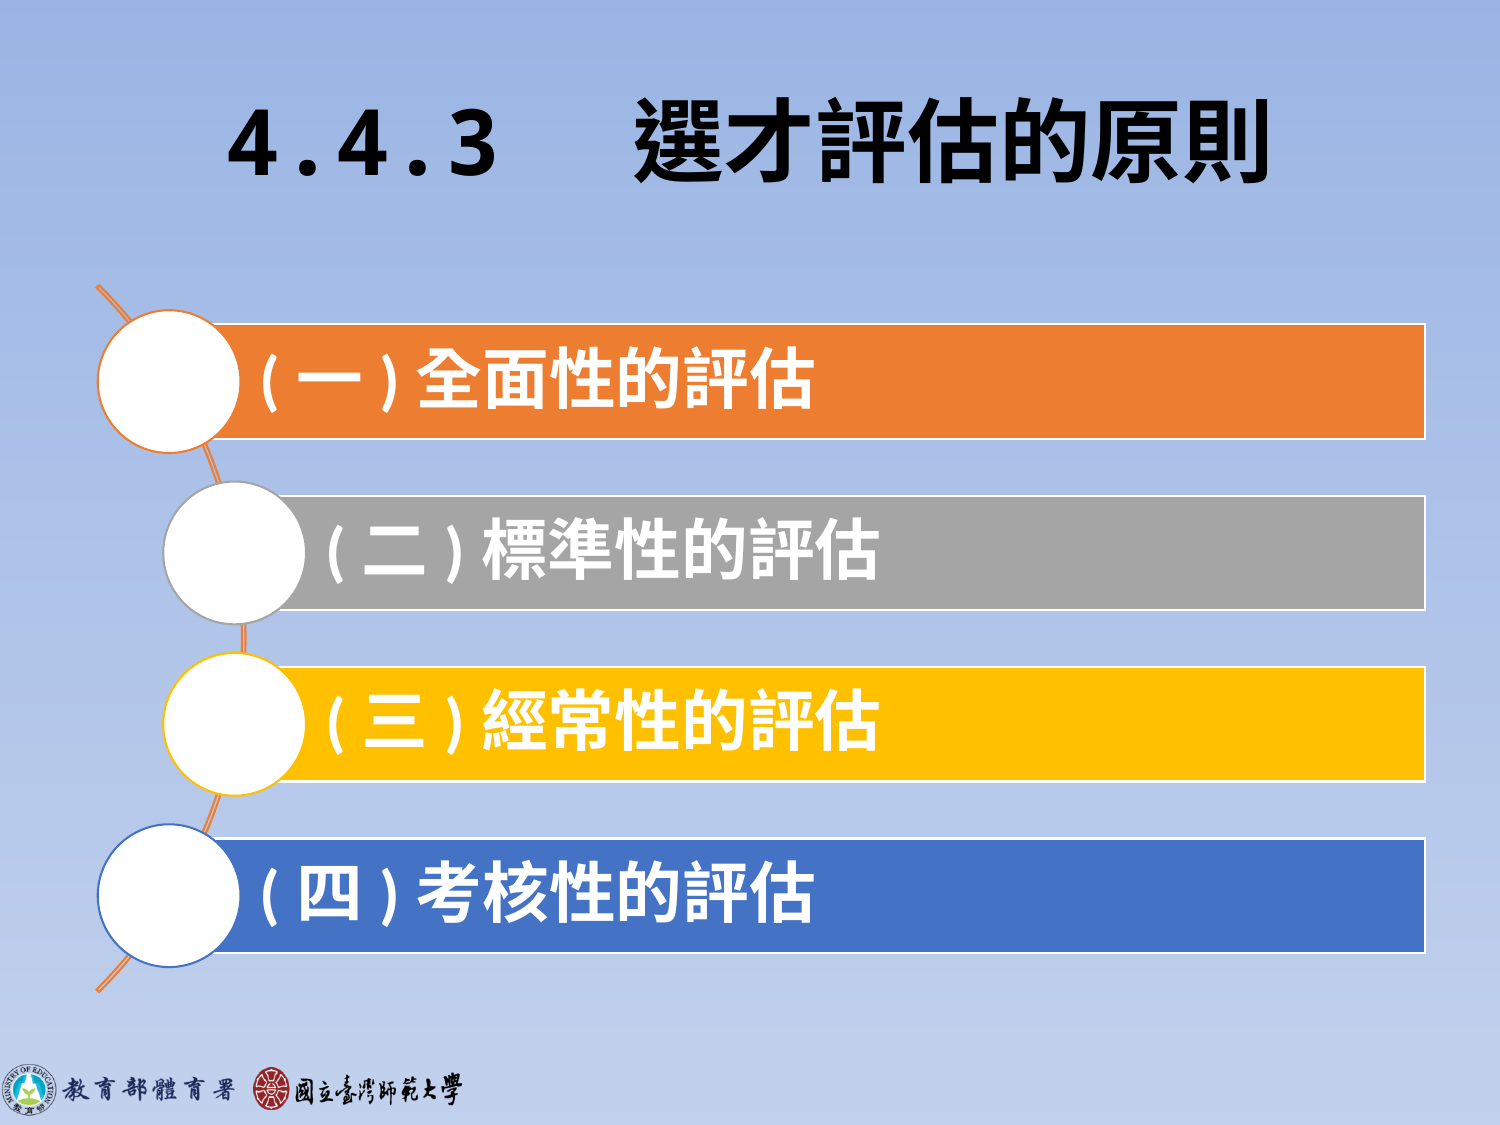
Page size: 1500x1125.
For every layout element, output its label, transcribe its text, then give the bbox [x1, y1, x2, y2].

text_box (四)考核性的評估 [213, 838, 1426, 953]
text_box (三)經常性的評估 [279, 667, 1426, 782]
text_box (一)全面性的評估 [213, 324, 1426, 439]
text_box [163, 652, 307, 796]
text_box [97, 310, 241, 454]
text_box (二)標準性的評估 [278, 495, 1426, 611]
text_box [163, 481, 307, 625]
text_box [97, 824, 241, 968]
title 4.4.3 選才評估的原則 [75, 45, 1426, 233]
